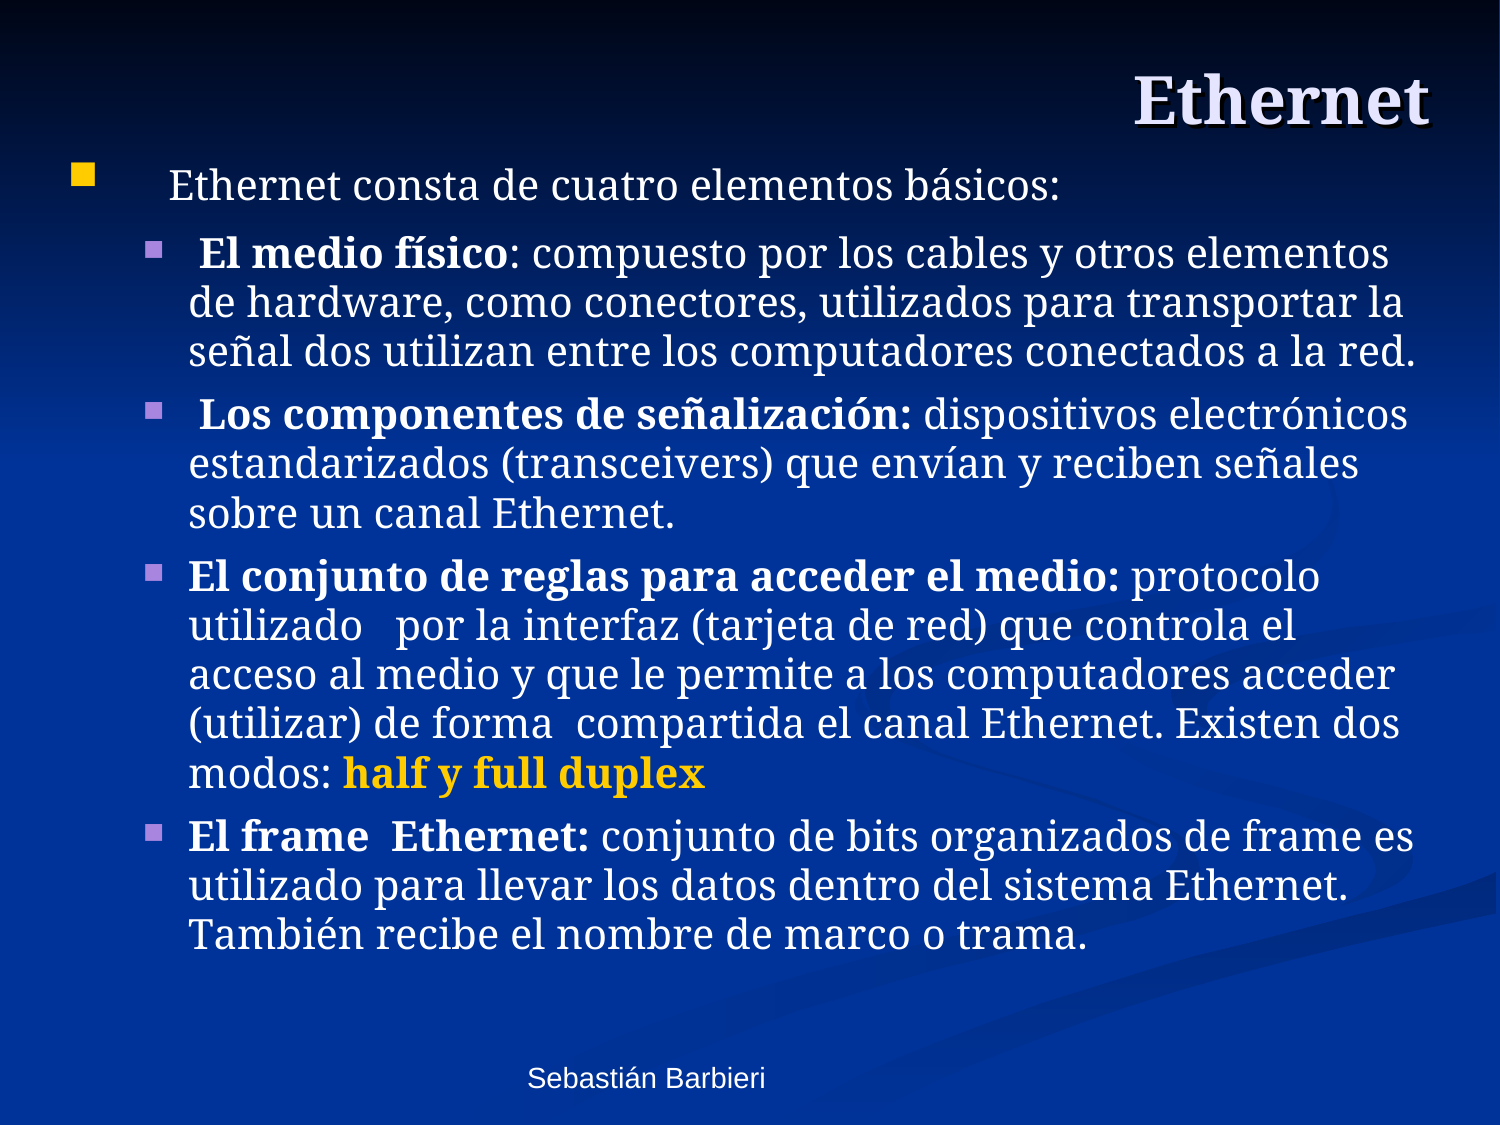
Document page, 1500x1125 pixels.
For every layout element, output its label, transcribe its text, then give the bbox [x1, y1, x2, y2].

title Ethernet [112, 6, 1463, 195]
list Ethernet consta de cuatro elementos básicos: El medio físico: compuesto por los cables y otros elementos de hardware, como conectores, utilizados para transportar la señal dos utilizan entre los computadores conectados a la red. Los componentes de señalización: dispositivos electrónicos estandarizados (transceivers) que envían y reciben señales sobre un canal Ethernet. El conjunto de reglas para acceder el medio: protocolo utilizado por la interfaz (tarjeta de red) que controla el acceso al medio y que le permite a los computadores acceder (utilizar) de forma compartida el canal Ethernet. Existen dos modos: half y full duplex El frame Ethernet: conjunto de bits organizados de frame es utilizado para llevar los datos dentro del sistema Ethernet. También recibe el nombre de marco o trama. [53, 137, 1436, 1047]
